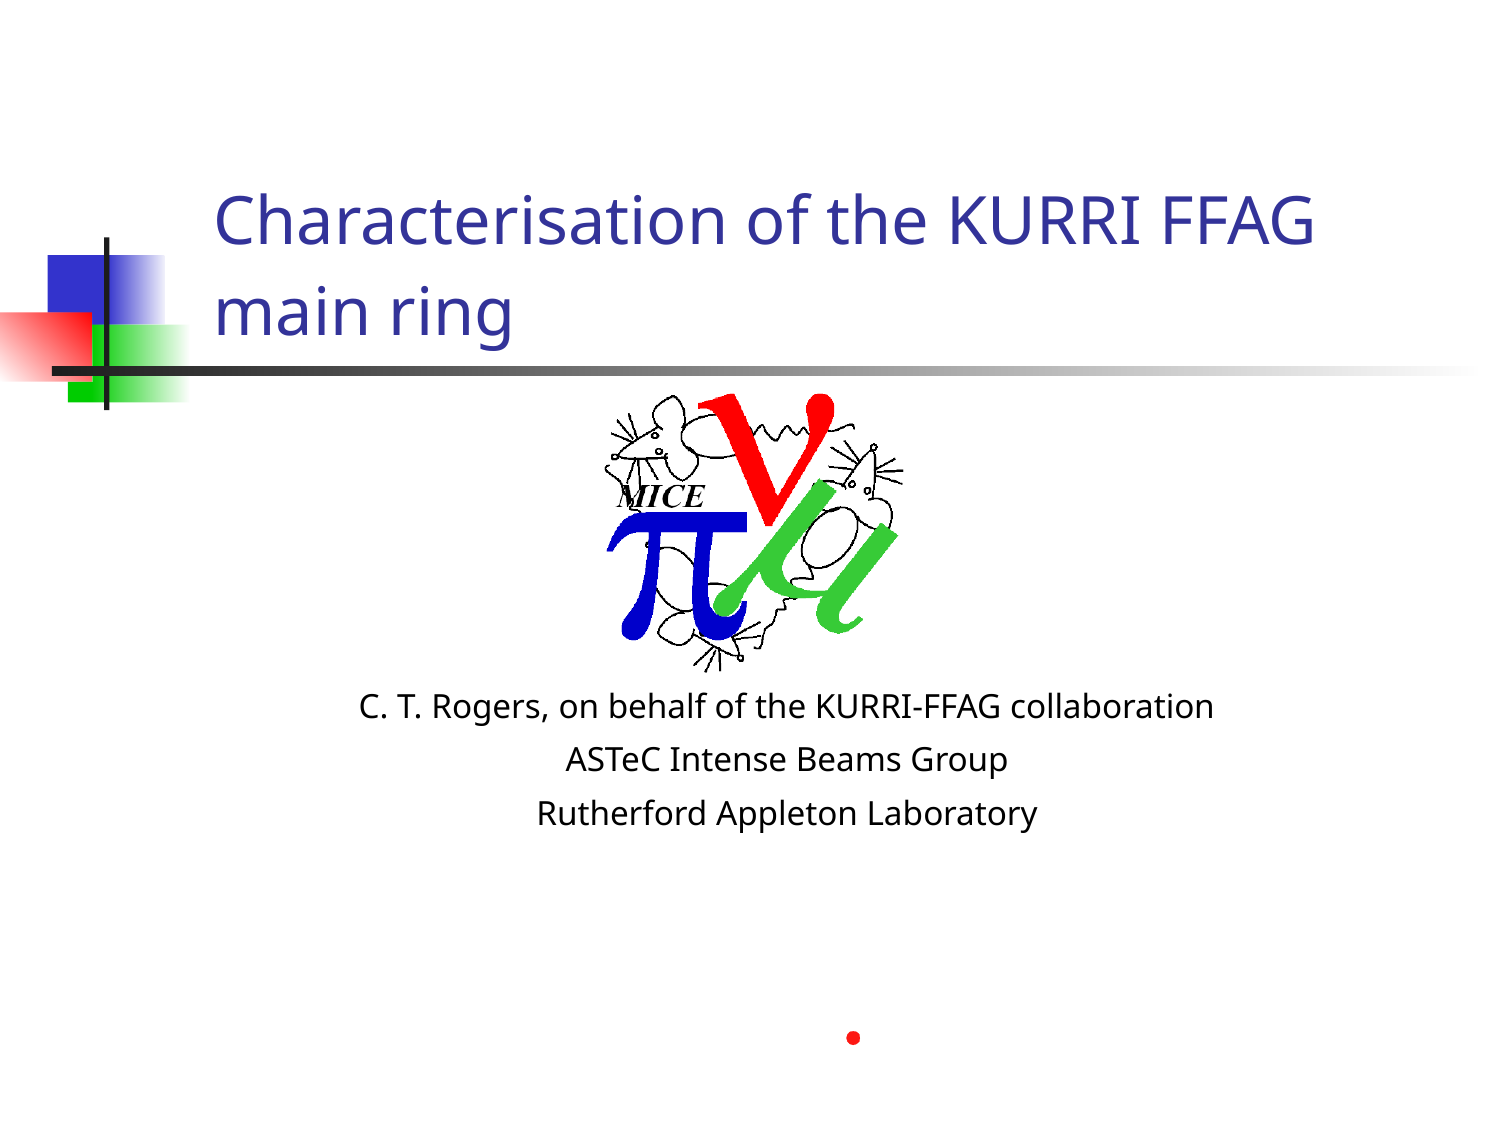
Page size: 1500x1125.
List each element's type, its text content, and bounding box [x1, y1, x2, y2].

picture [662, 962, 870, 1081]
title Characterisation of the KURRI FFAG main ring [198, 159, 1474, 363]
picture [575, 376, 930, 674]
subtitle C. T. Rogers, on behalf of the KURRI-FFAG collaboration ASTeC Intense Beams Group Rutherford Appleton Laboratory [225, 674, 1276, 925]
